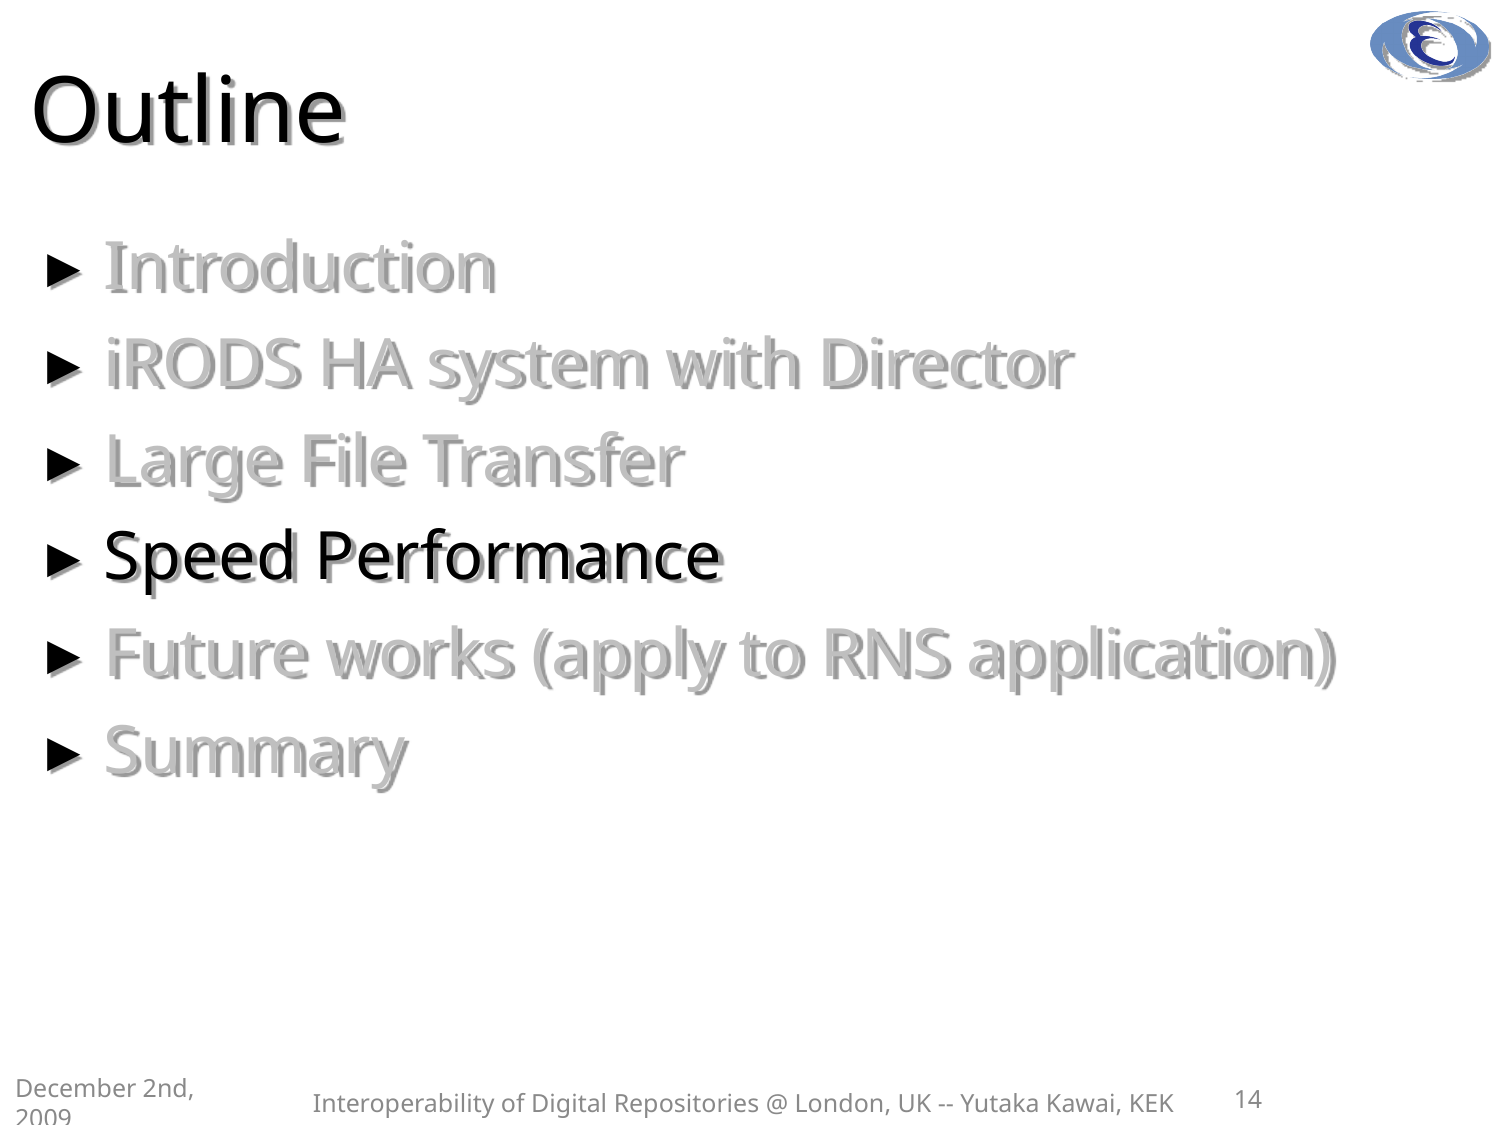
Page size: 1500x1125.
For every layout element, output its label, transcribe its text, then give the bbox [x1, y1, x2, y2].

text_box December 2nd, 2009 [0, 1065, 269, 1125]
text_box Interoperability of Digital Repositories @ London, UK -- Yutaka Kawai, KEK [269, 1065, 1218, 1125]
list Introduction iRODS HA system with Director Large File Transfer Speed Performance Future works (apply to RNS application) Summary [0, 210, 1500, 1065]
text_box 14 [1218, 1065, 1500, 1125]
title Outline [0, 0, 1500, 210]
